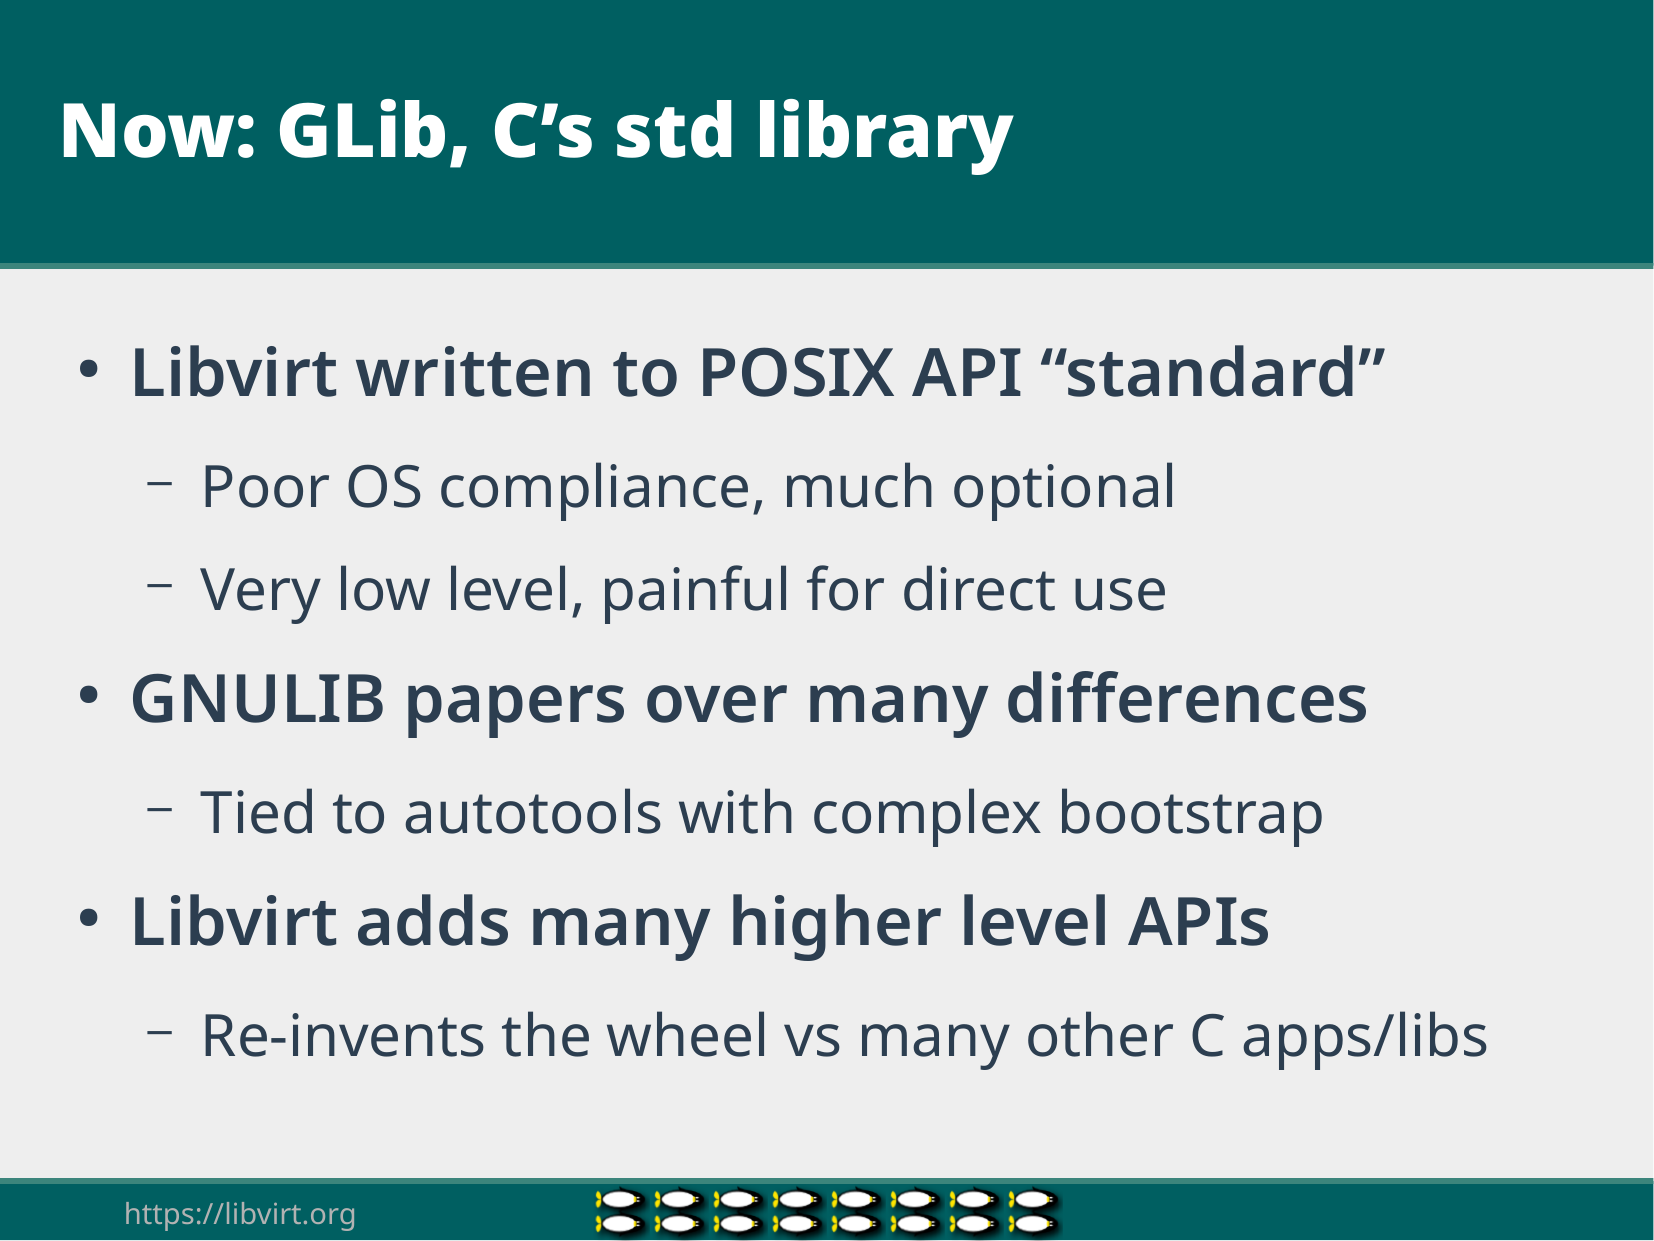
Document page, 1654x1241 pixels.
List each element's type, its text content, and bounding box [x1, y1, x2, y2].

title Now: GLib, C’s std library [59, 49, 1595, 207]
text_box [590, 1181, 1063, 1241]
list Libvirt written to POSIX API “standard” Poor OS compliance, much optional Very low level, painful for direct use GNULIB papers over many differences Tied to autotools with complex bootstrap Libvirt adds many higher level APIs Re-invents the wheel vs many other C apps/libs [59, 324, 1595, 1152]
